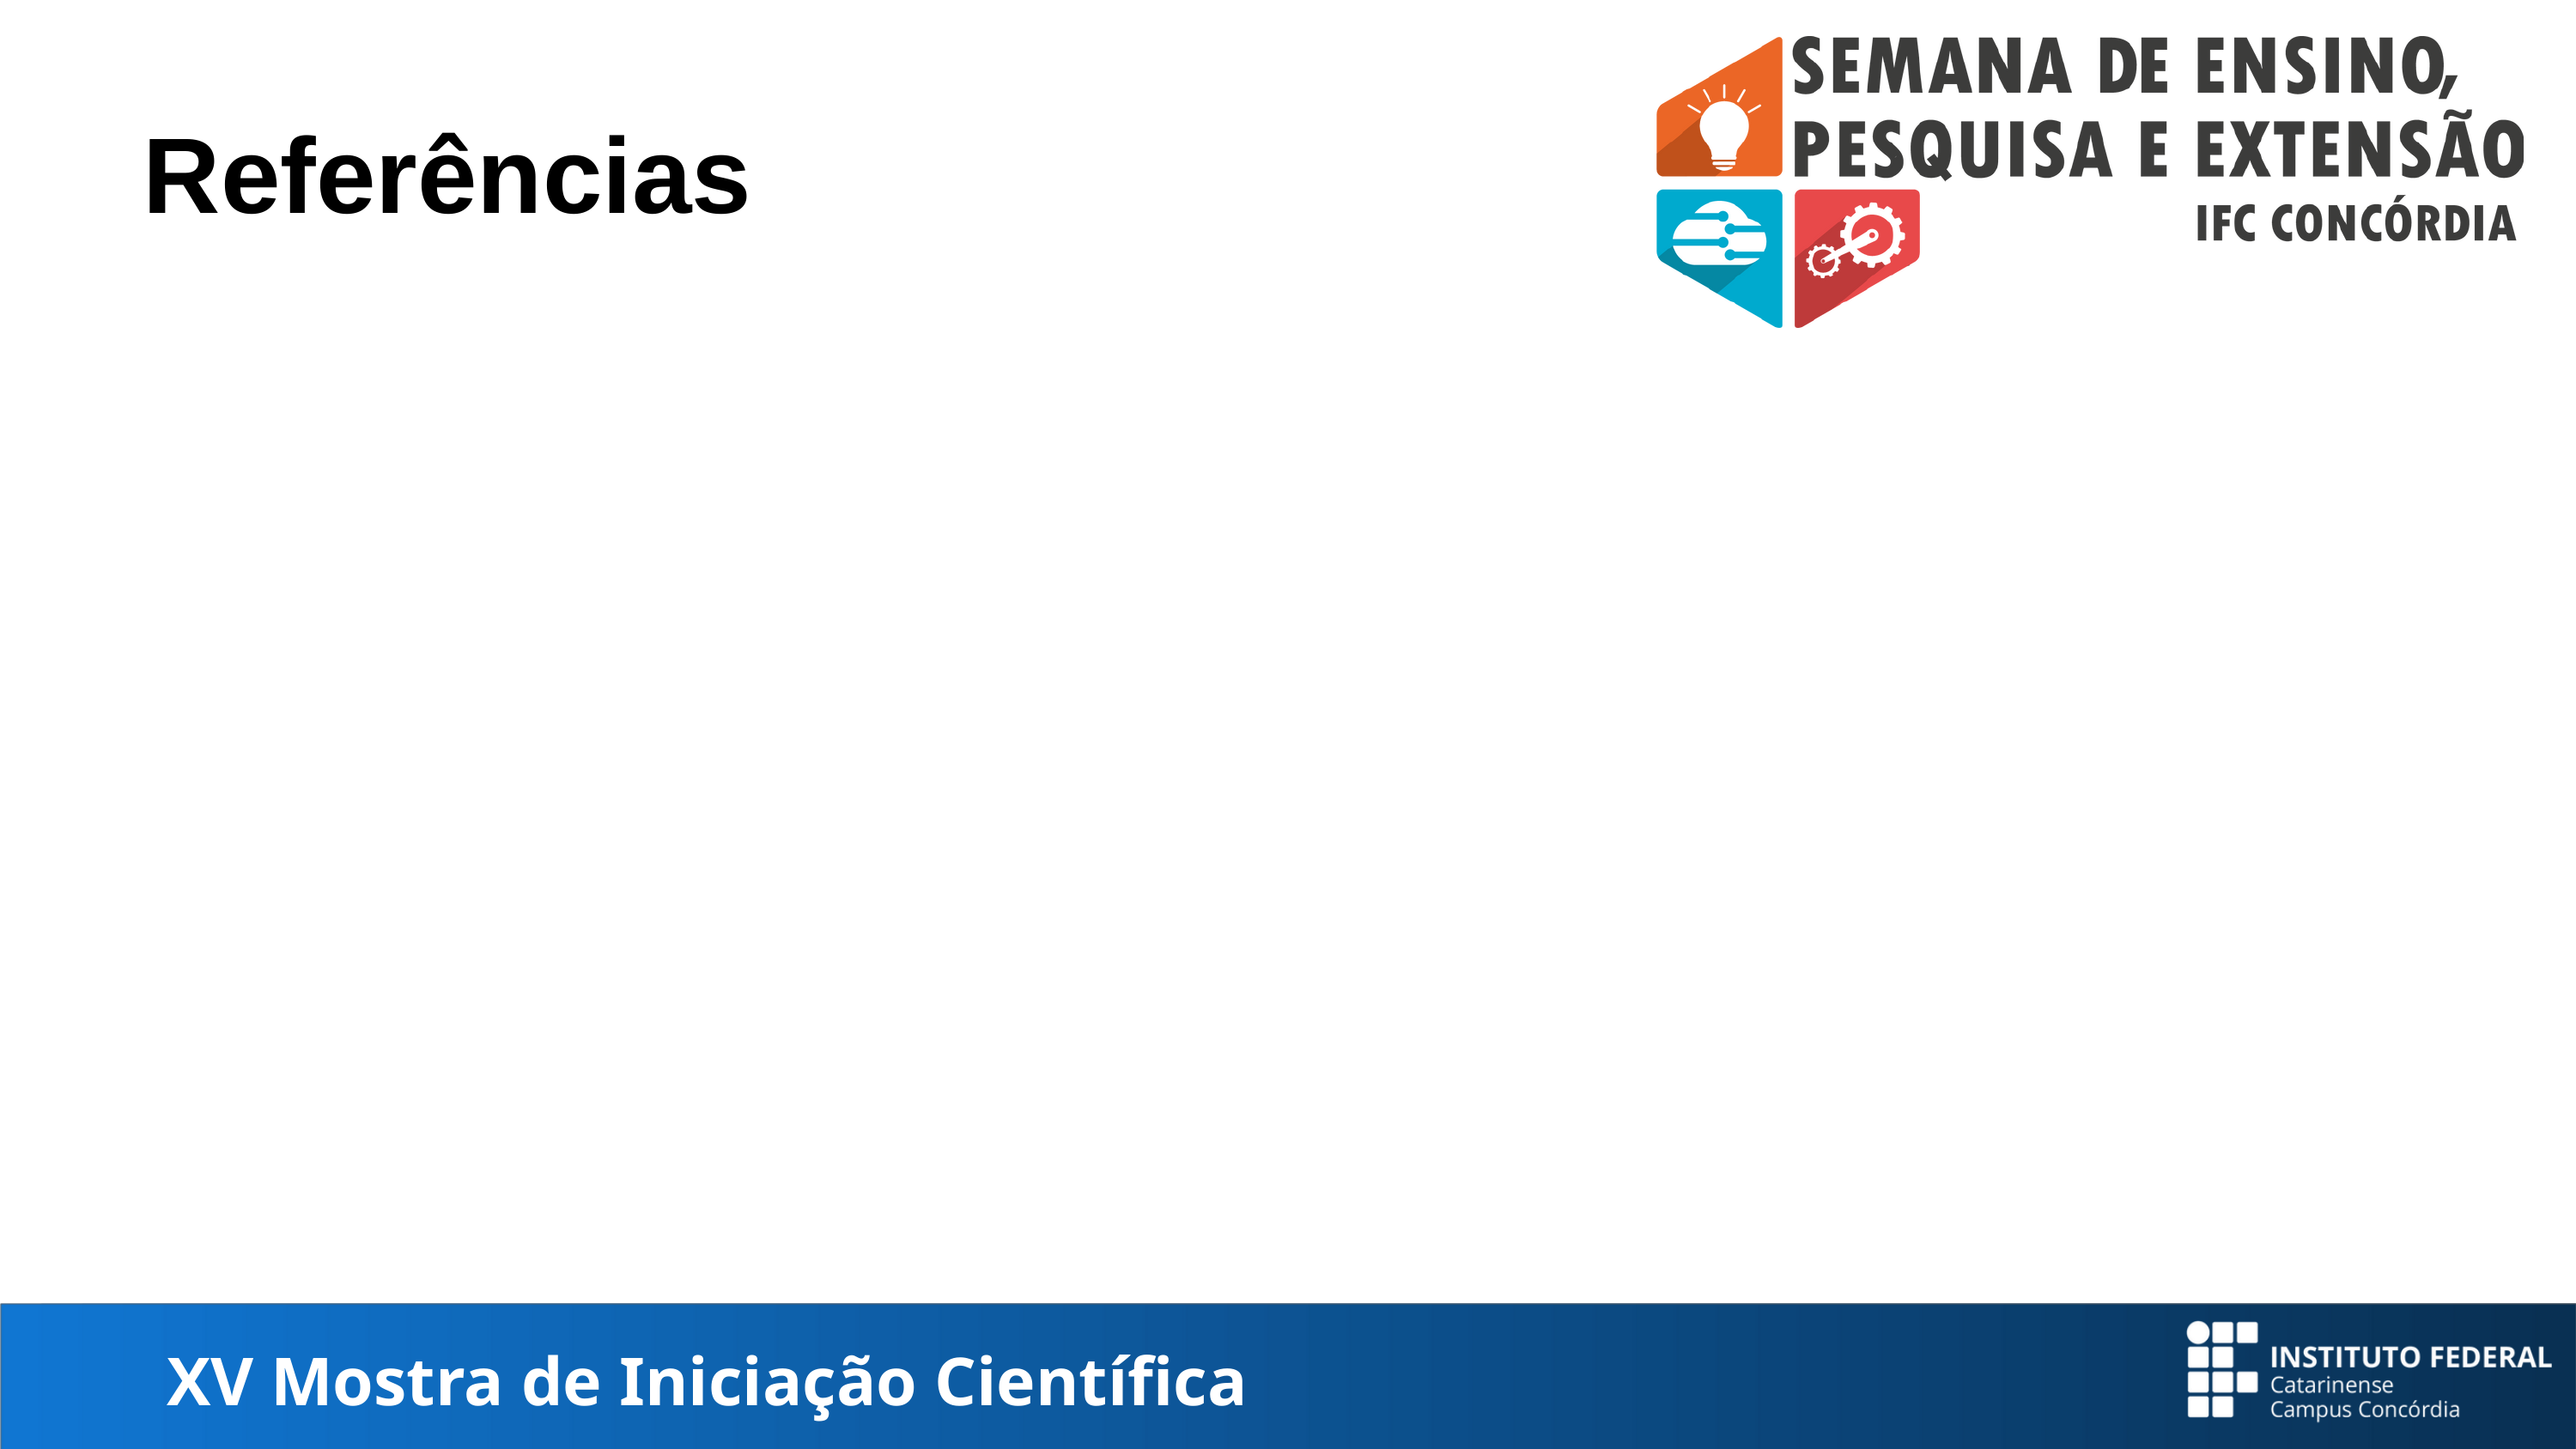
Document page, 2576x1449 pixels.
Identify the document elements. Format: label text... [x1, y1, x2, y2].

text_box Referências [143, 54, 790, 235]
text_box XV Mostra de Iniciação Científica [46, 1326, 1370, 1420]
text_box [0, 1300, 2576, 1449]
text_box [1656, 36, 2524, 328]
